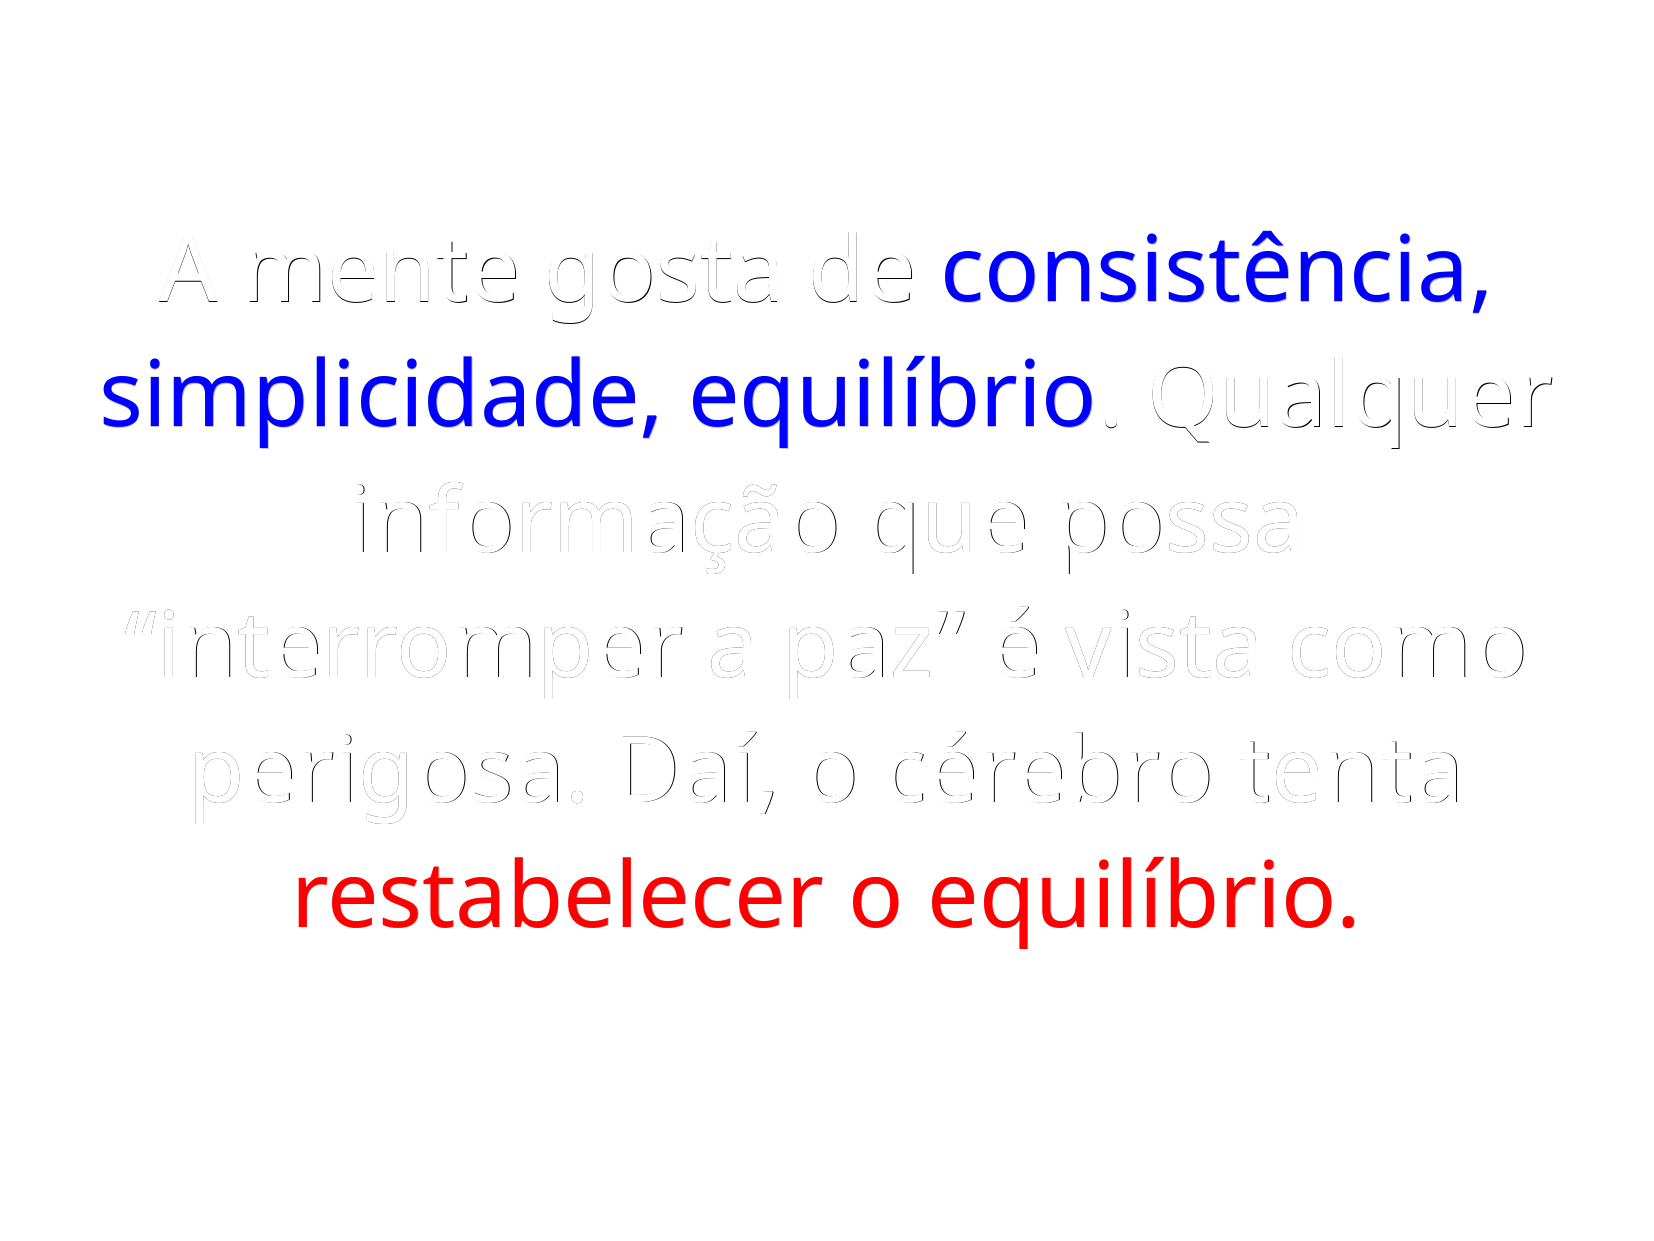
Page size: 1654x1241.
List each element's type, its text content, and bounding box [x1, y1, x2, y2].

subtitle A mente gosta de consistência, simplicidade, equilíbrio. Qualquer informação que possa “interromper a paz” é vista como perigosa. Daí, o cérebro tenta restabelecer o equilíbrio. [82, 258, 1571, 900]
